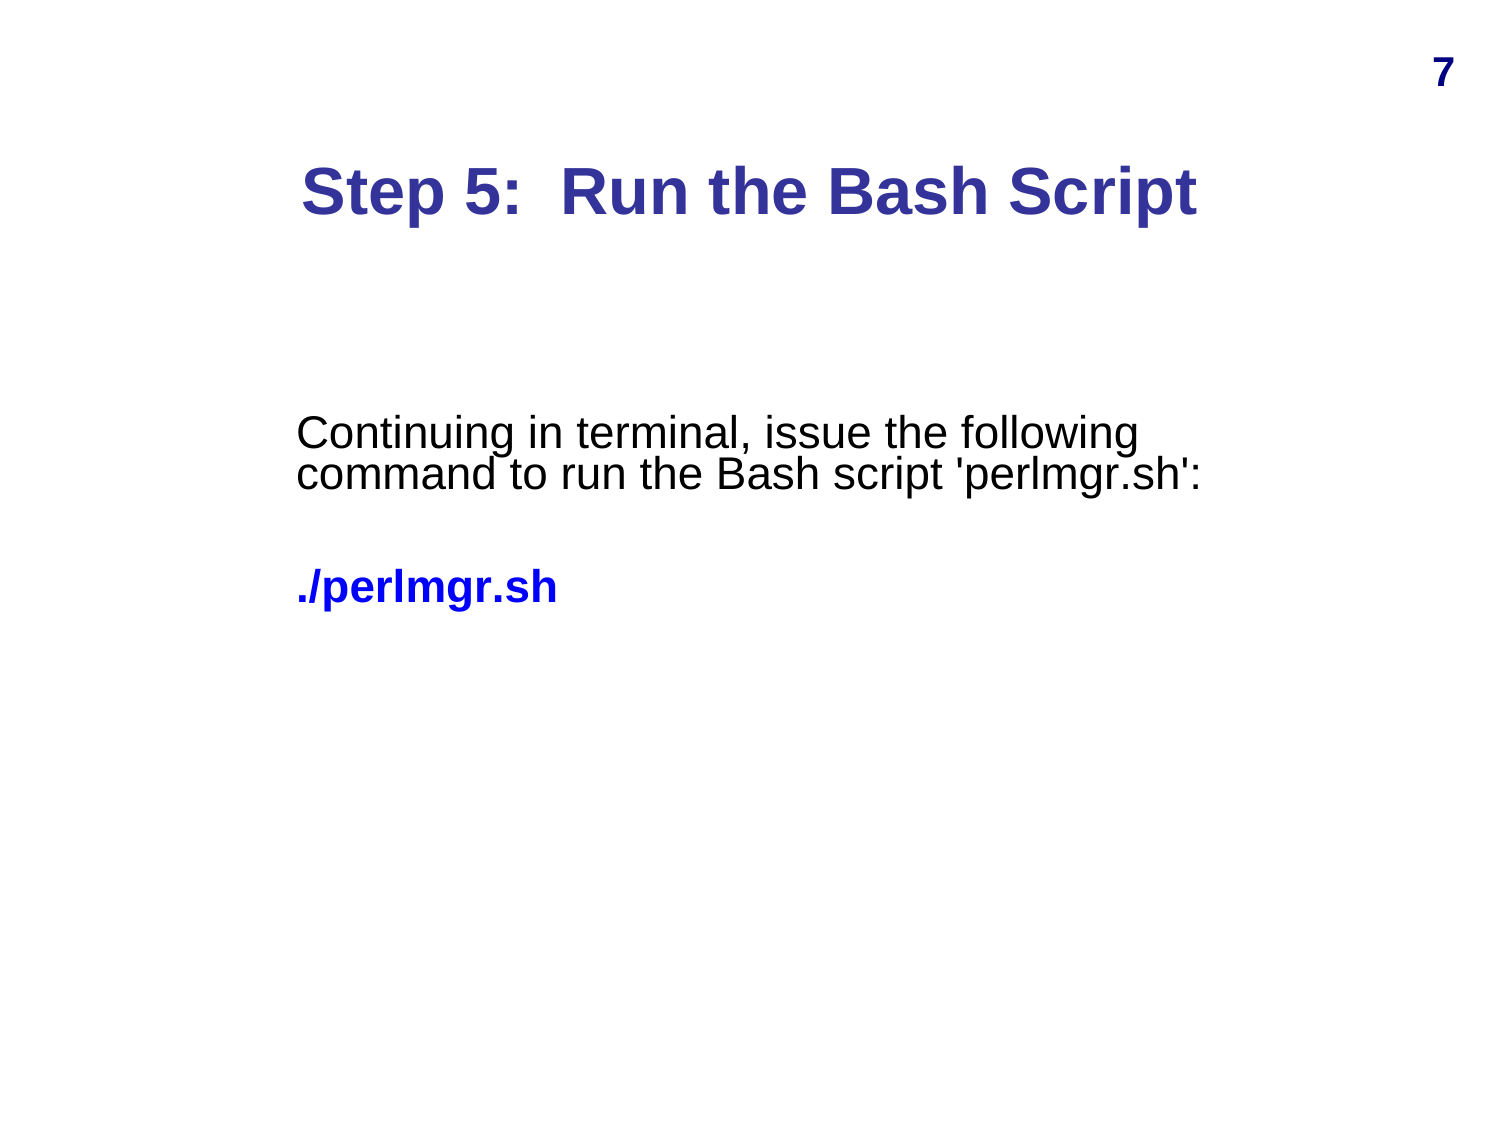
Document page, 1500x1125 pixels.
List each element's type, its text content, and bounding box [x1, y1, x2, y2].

text_box 7 [1387, 37, 1500, 103]
list Continuing in terminal, issue the following command to run the Bash script 'perlmgr.sh': ./perlmgr.sh [225, 350, 1276, 771]
title Step 5: Run the Bash Script [75, 119, 1426, 263]
